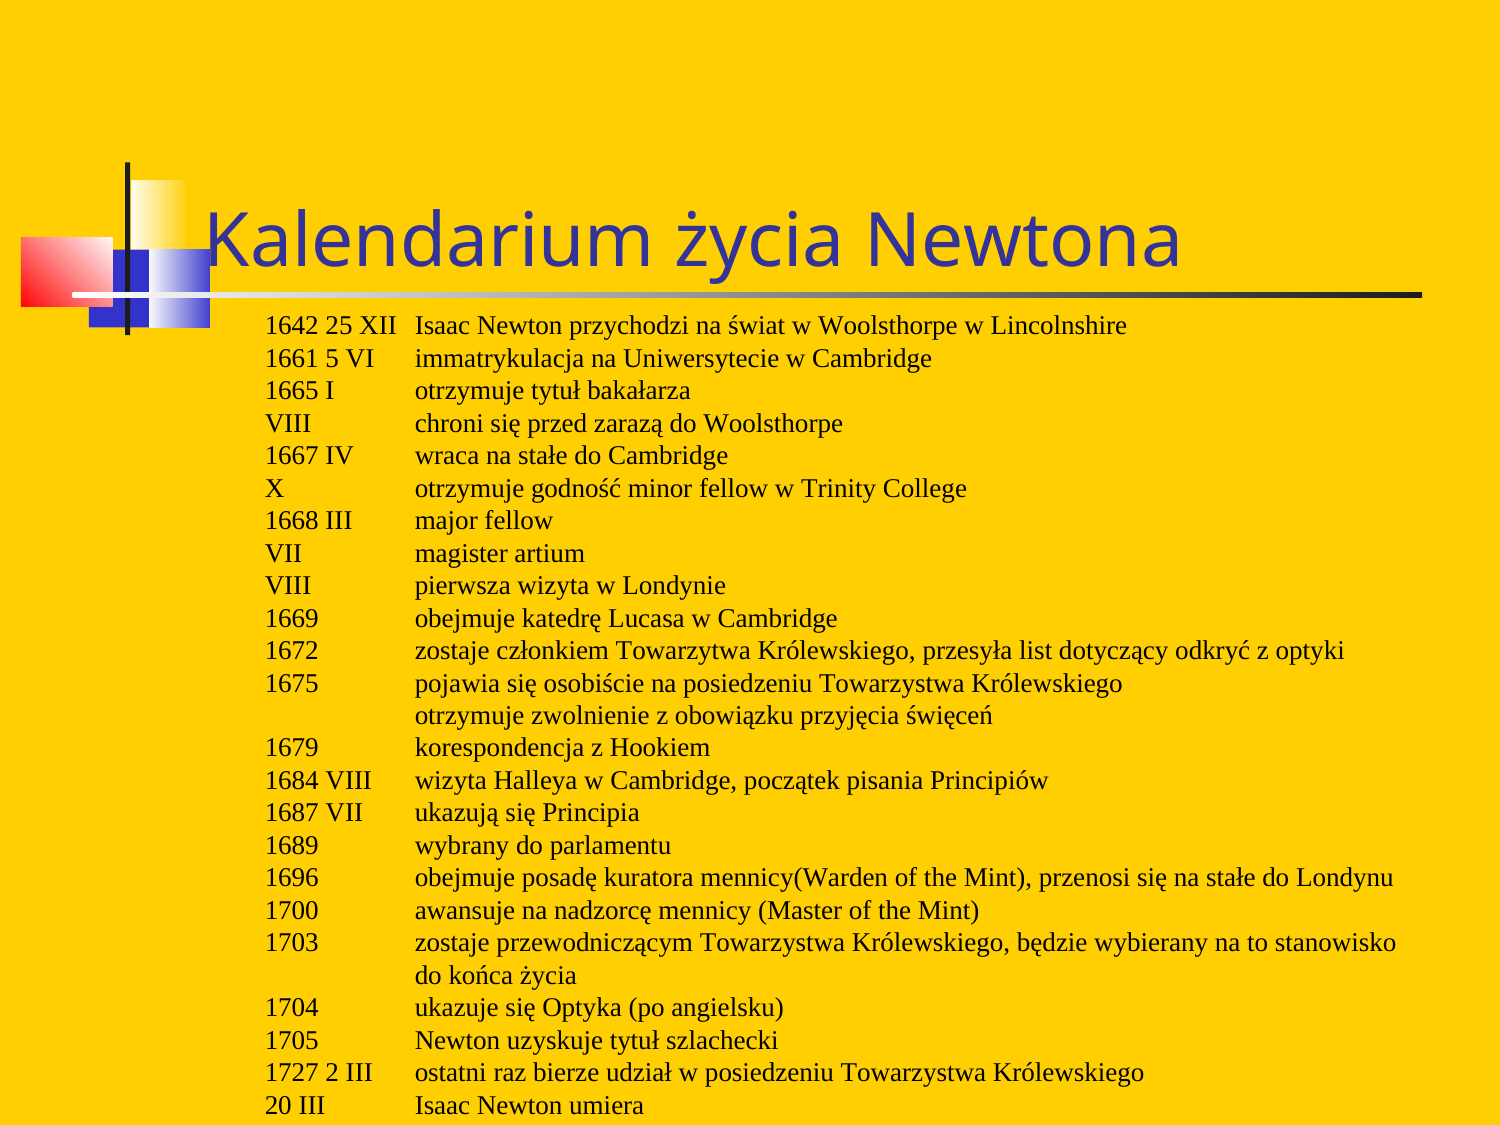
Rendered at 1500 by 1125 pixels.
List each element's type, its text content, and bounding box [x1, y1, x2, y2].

text_box 1642 25 XII Isaac Newton przychodzi na świat w Woolsthorpe w Lincolnshire 1661 5 VI immatrykulacja na Uniwersytecie w Cambridge 1665 I otrzymuje tytuł bakałarza VIII chroni się przed zarazą do Woolsthorpe 1667 IV wraca na stałe do Cambridge X otrzymuje godność minor fellow w Trinity College 1668 III major fellow VII magister artium VIII pierwsza wizyta w Londynie 1669 obejmuje katedrę Lucasa w Cambridge 1672 zostaje członkiem Towarzytwa Królewskiego, przesyła list dotyczący odkryć z optyki 1675 pojawia się osobiście na posiedzeniu Towarzystwa Królewskiego otrzymuje zwolnienie z obowiązku przyjęcia święceń 1679 korespondencja z Hookiem 1684 VIII wizyta Halleya w Cambridge, początek pisania Principiów 1687 VII ukazują się Principia 1689 wybrany do parlamentu 1696 obejmuje posadę kuratora mennicy(Warden of the Mint), przenosi się na stałe do Londynu 1700 awansuje na nadzorcę mennicy (Master of the Mint) 1703 zostaje przewodniczącym Towarzystwa Królewskiego, będzie wybierany na to stanowisko do końca życia 1704 ukazuje się Optyka (po angielsku) 1705 Newton uzyskuje tytuł szlachecki 1727 2 III ostatni raz bierze udział w posiedzeniu Towarzystwa Królewskiego 20 III Isaac Newton umiera [249, 299, 1500, 1125]
title Kalendarium życia Newtona [188, 101, 1468, 289]
